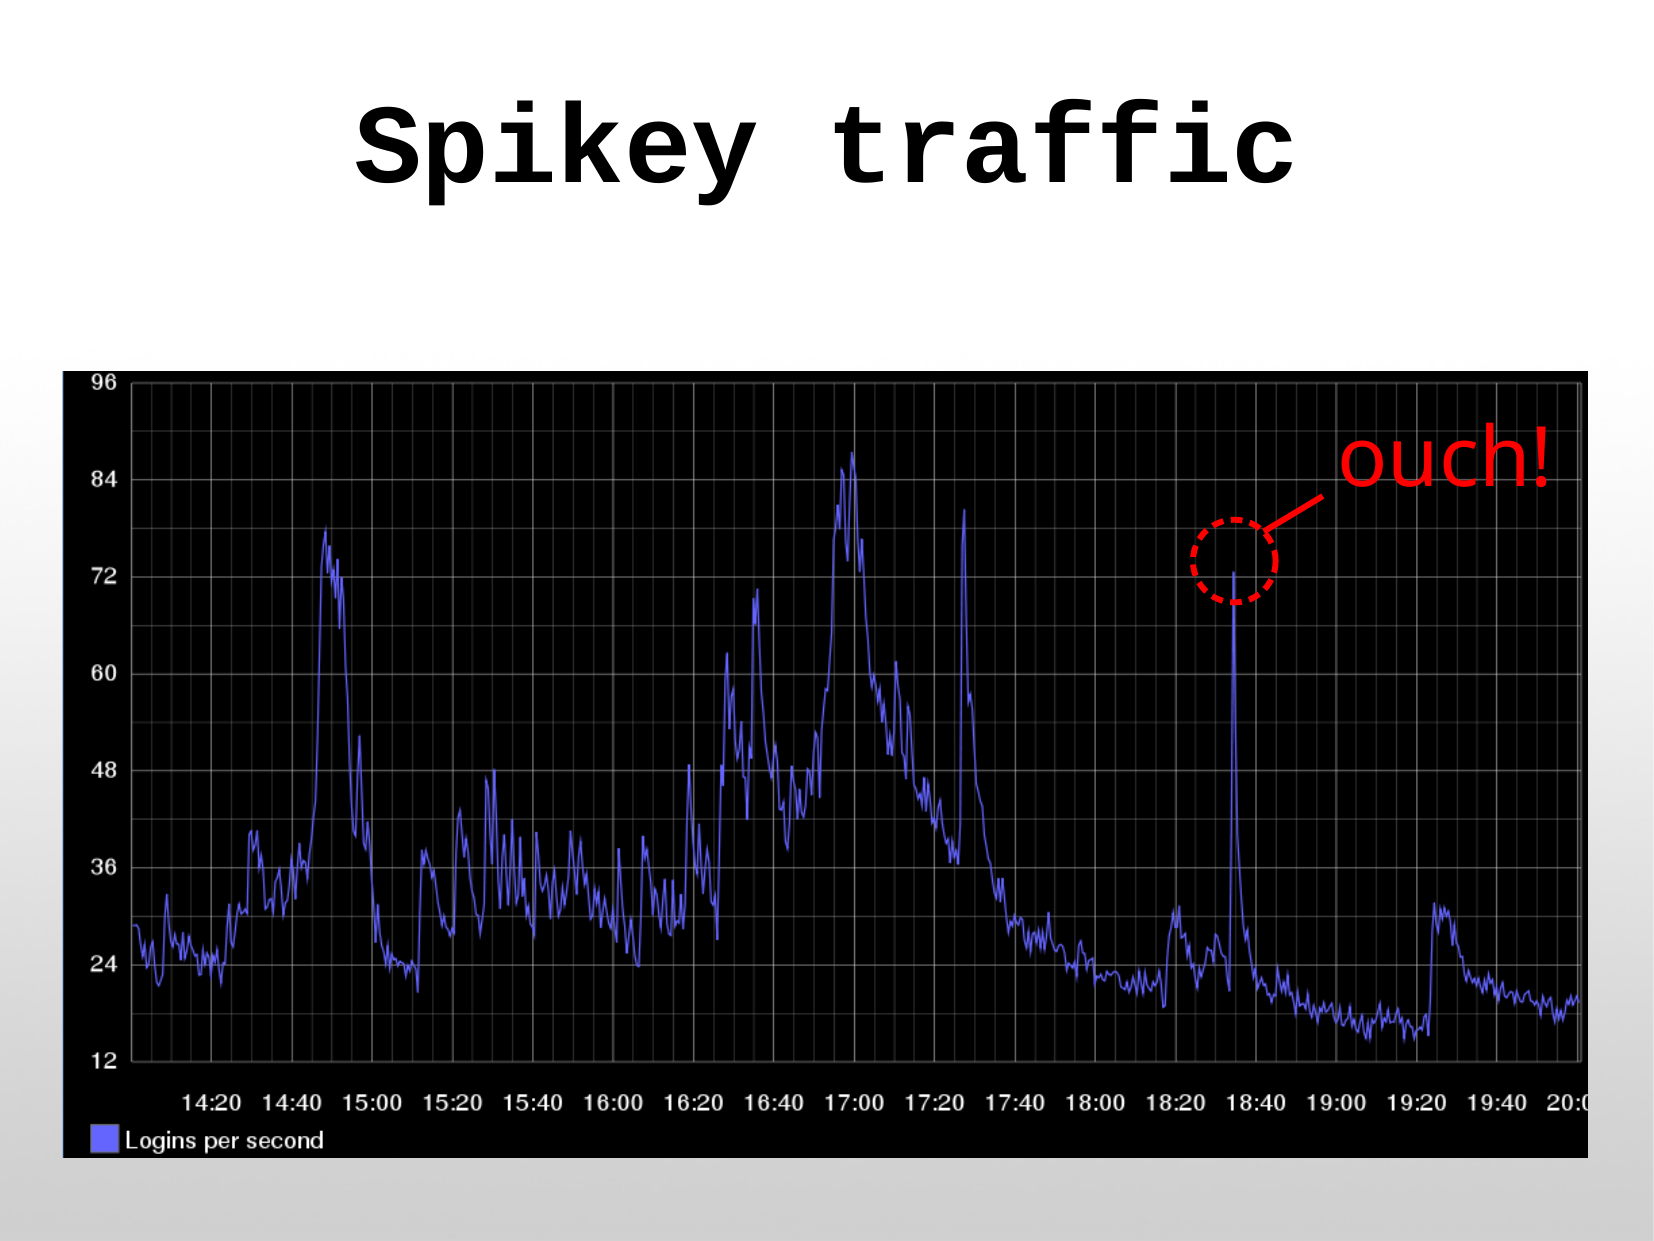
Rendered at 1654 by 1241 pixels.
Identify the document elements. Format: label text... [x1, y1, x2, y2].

title Spikey traffic [82, 49, 1571, 257]
picture [0, 0, 1654, 1241]
text_box ouch! [1322, 389, 1550, 531]
